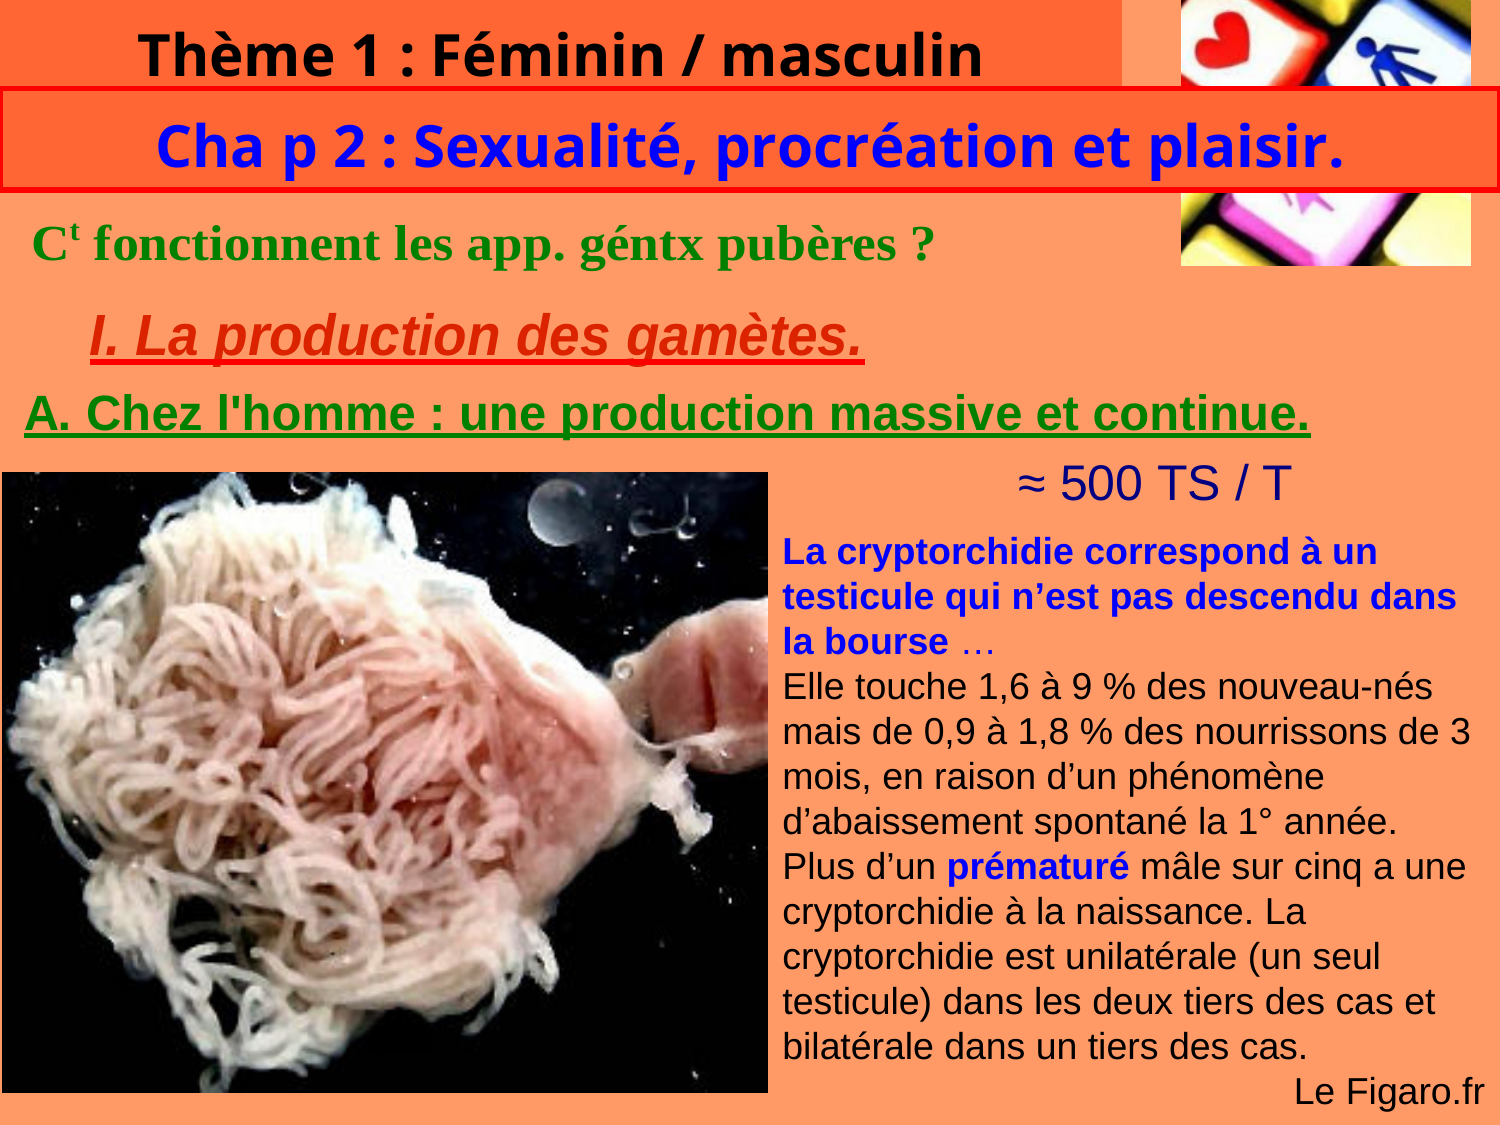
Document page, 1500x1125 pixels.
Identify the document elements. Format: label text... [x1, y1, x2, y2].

chart [29, 213, 1388, 278]
chart [22, 383, 1500, 498]
chart [88, 301, 1034, 367]
text_box Thème 1 : Féminin / masculin [0, 0, 1122, 88]
picture [2, 472, 768, 1093]
text_box Cha p 2 : Sexualité, procréation et plaisir. [0, 88, 1500, 191]
text_box La cryptorchidie correspond à un testicule qui n’est pas descendu dans la bourse … Elle touche 1,6 à 9 % des nouveau-nés mais de 0,9 à 1,8 % des nourrissons de 3 mois, en raison d’un phénomène d’abaissement spontané la 1° année. Plus d’un prématuré mâle sur cinq a une cryptorchidie à la naissance. La cryptorchidie est unilatérale (un seul testicule) dans les deux tiers des cas et bilatérale dans un tiers des cas. Le Figaro.fr [767, 519, 1500, 1120]
picture [1181, 0, 1471, 88]
picture [1181, 191, 1471, 266]
text_box ≈ 500 TS / T [1003, 442, 1418, 518]
